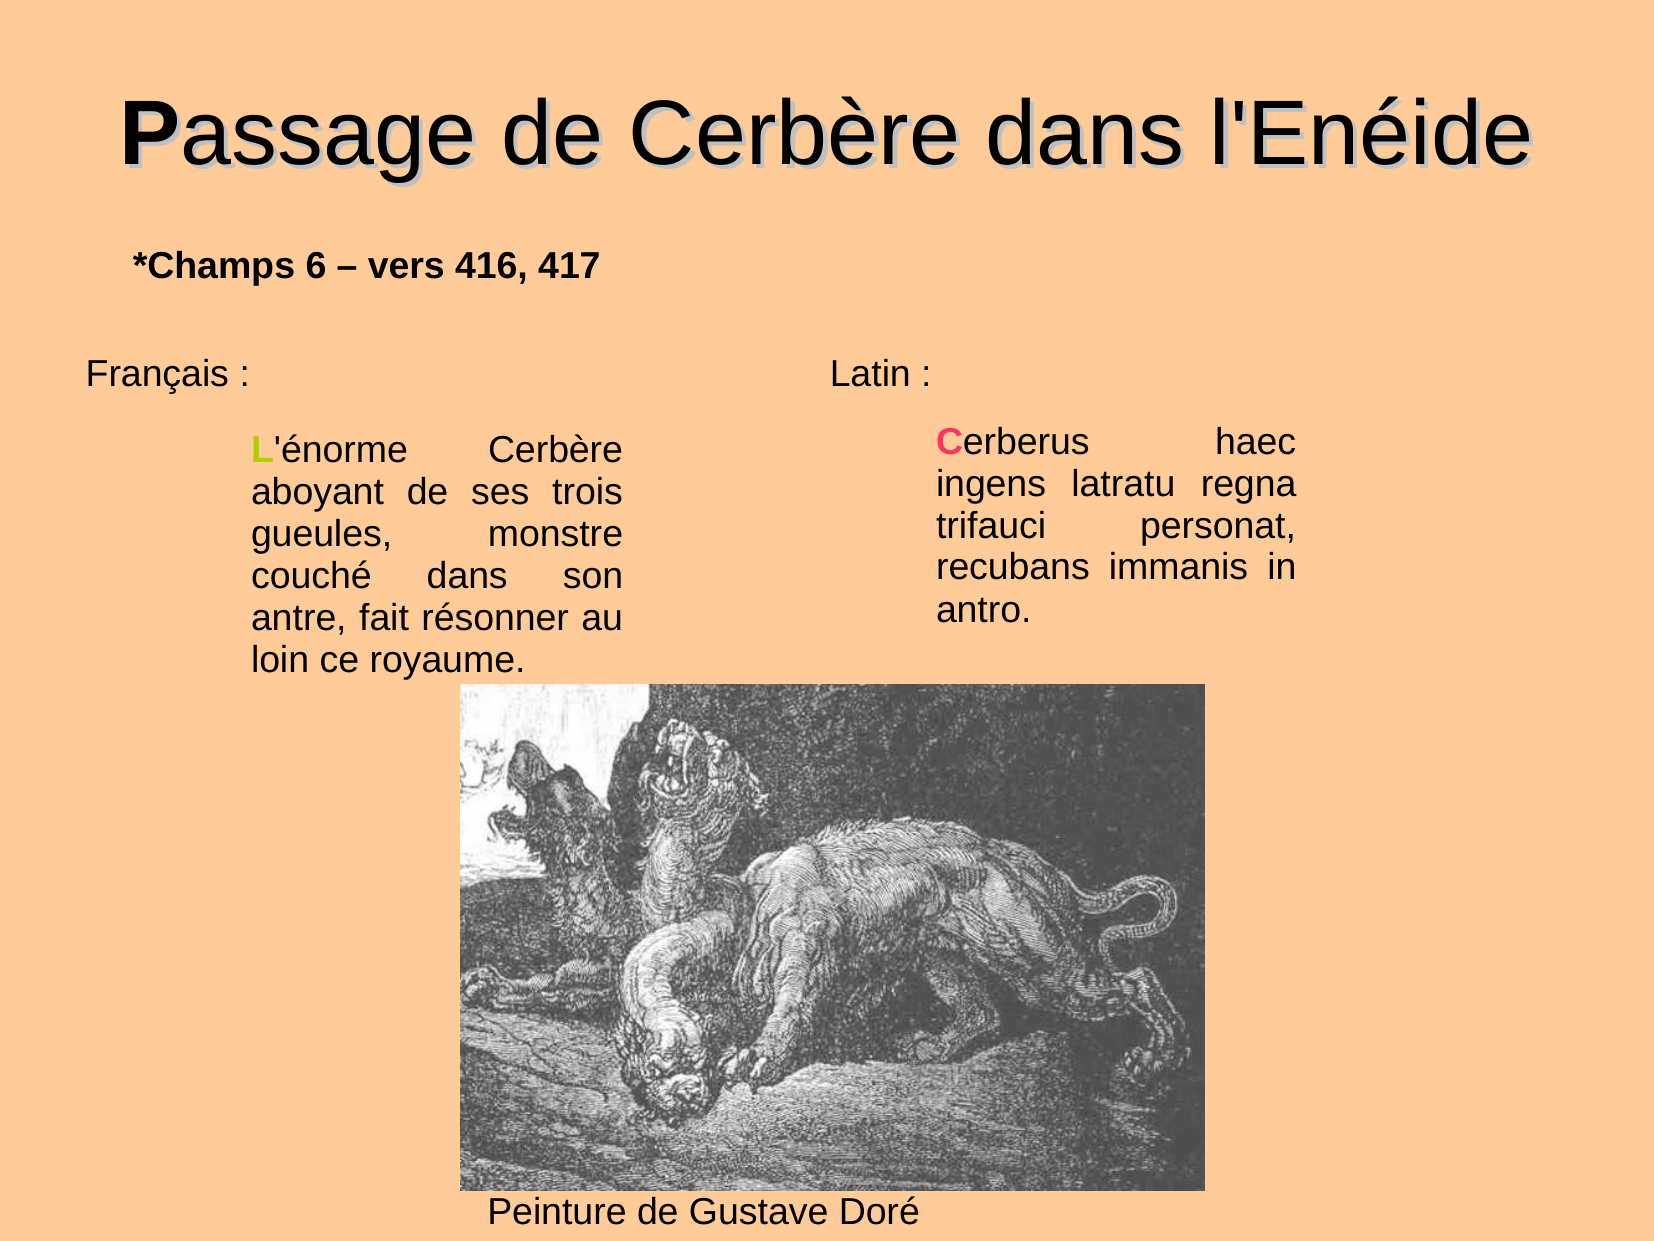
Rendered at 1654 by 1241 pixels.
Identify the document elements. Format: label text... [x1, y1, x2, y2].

title Passage de Cerbère dans l'Enéide [82, 29, 1571, 237]
text_box Français : [70, 344, 414, 402]
picture [460, 684, 1205, 1191]
text_box [0, 0, 1654, 1241]
text_box Peinture de Gustave Doré [472, 1183, 1028, 1241]
text_box L'énorme Cerbère aboyant de ses trois gueules, monstre couché dans son antre, fait résonner au loin ce royaume. [236, 420, 638, 934]
text_box Latin : [814, 344, 981, 402]
text_box Cerberus haec ingens latratu regna trifauci personat, recubans immanis in antro. [921, 412, 1312, 662]
text_box *Champs 6 – vers 416, 417 [118, 237, 756, 296]
